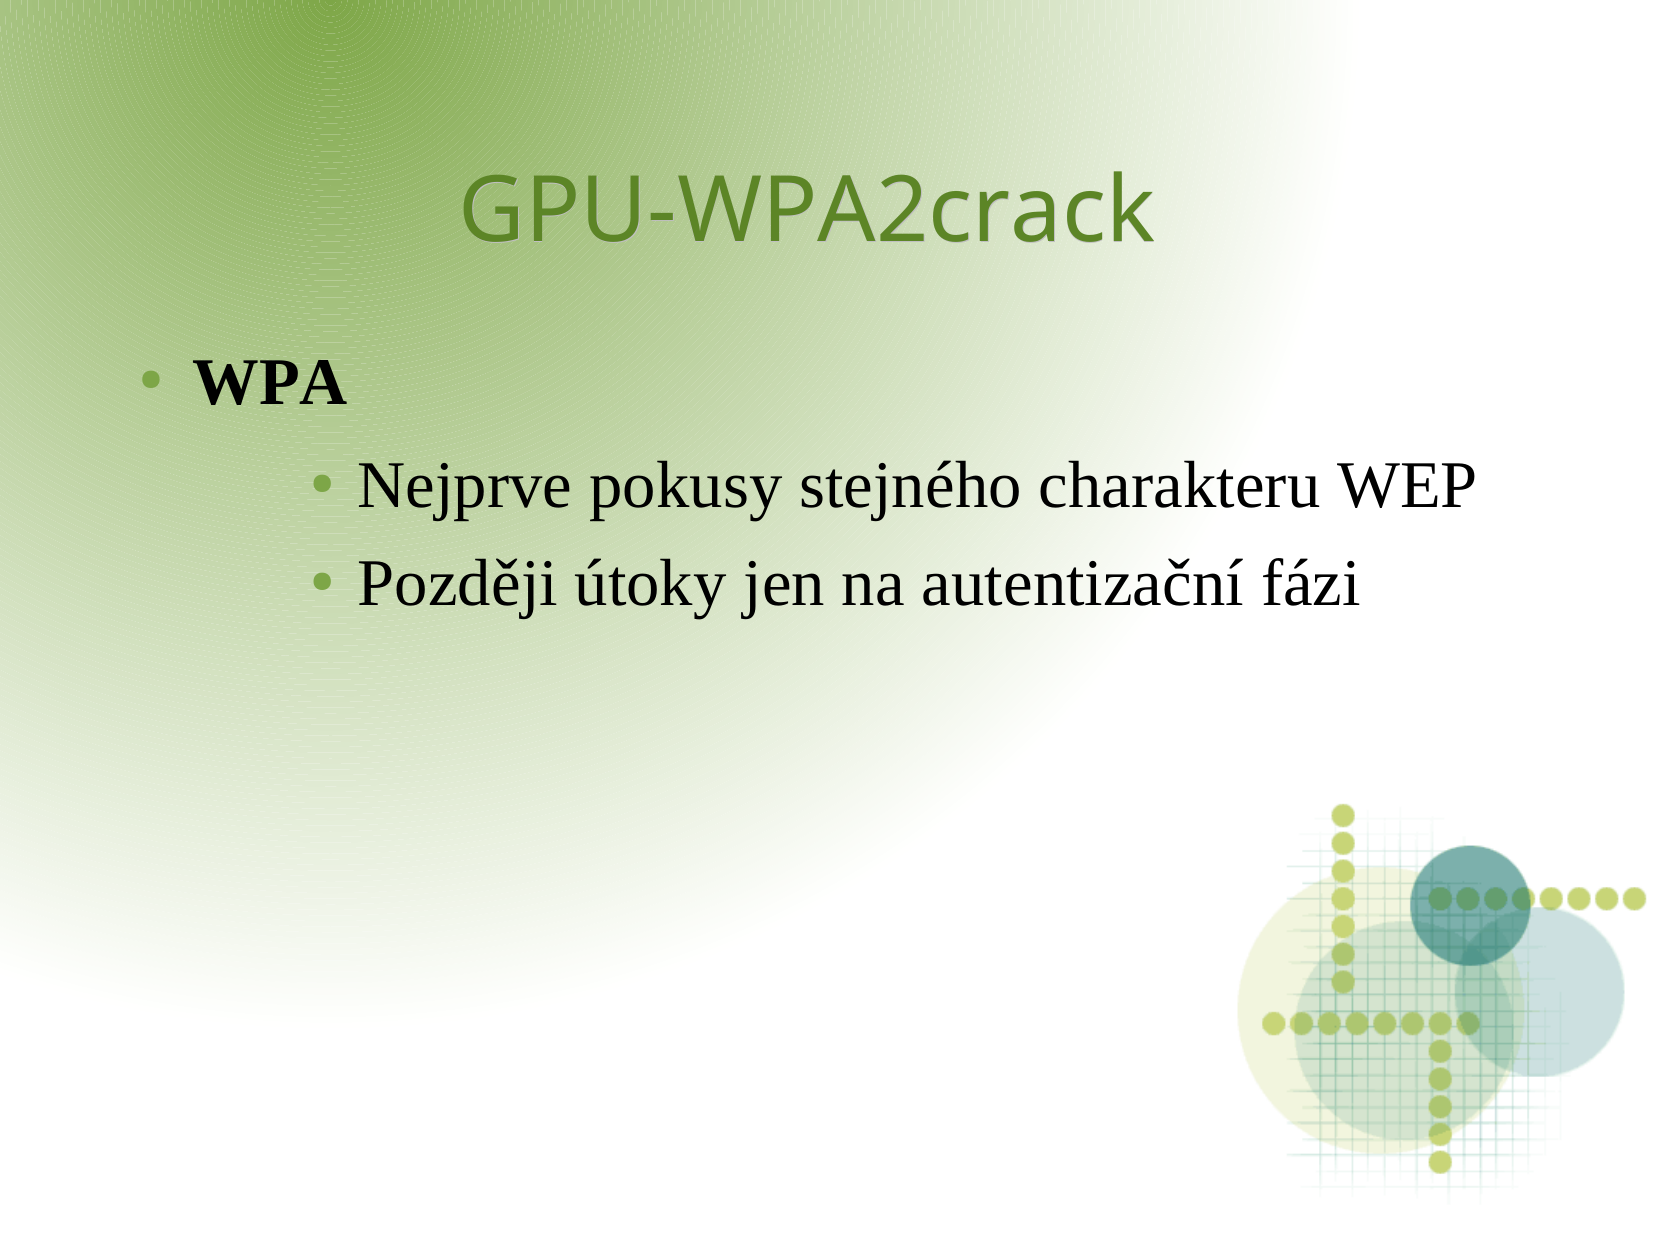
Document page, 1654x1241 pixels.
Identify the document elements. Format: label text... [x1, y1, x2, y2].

title GPU-WPA2crack [121, 102, 1534, 311]
picture [1224, 792, 1654, 1211]
list WPA Nejprve pokusy stejného charakteru WEP Později útoky jen na autentizační fázi [121, 344, 1534, 1127]
